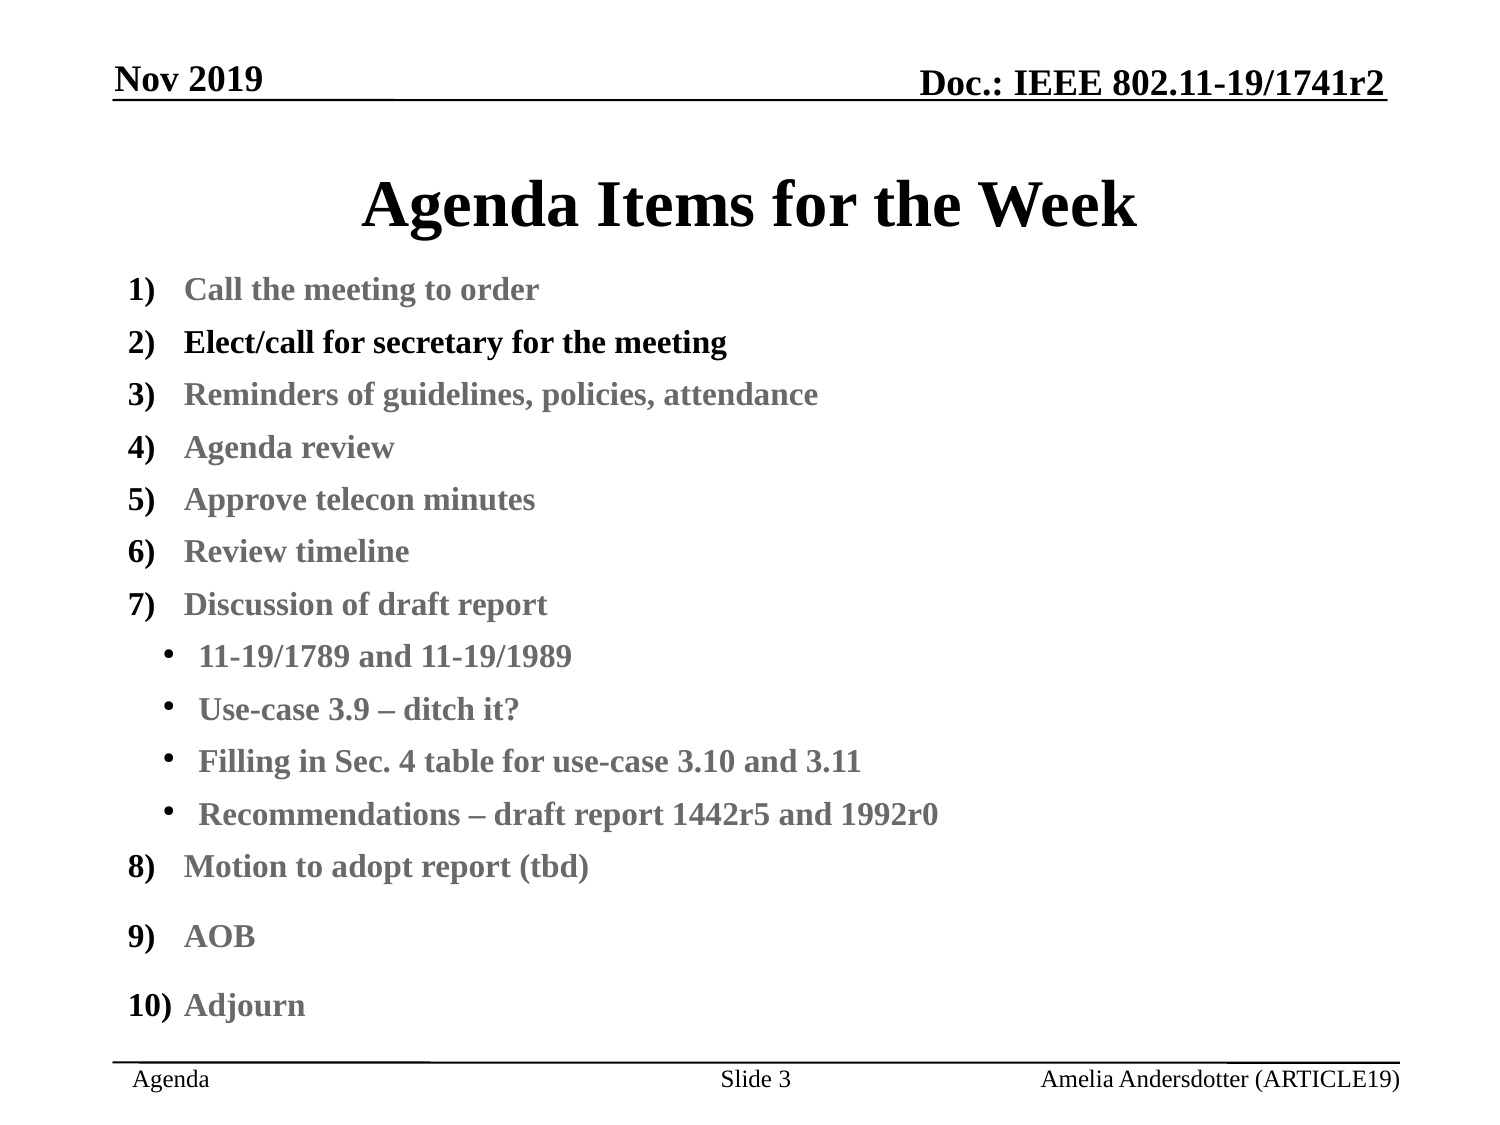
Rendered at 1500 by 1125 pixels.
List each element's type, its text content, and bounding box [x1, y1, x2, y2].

text_box Slide <number> [712, 1062, 799, 1122]
text_box Call the meeting to order Elect/call for secretary for the meeting Reminders of guidelines, policies, attendance Agenda review Approve telecon minutes Review timeline Discussion of draft report 11-19/1789 and 11-19/1989 Use-case 3.9 – ditch it? Filling in Sec. 4 table for use-case 3.10 and 3.11 Recommendations – draft report 1442r5 and 1992r0 Motion to adopt report (tbd) AOB Adjourn [112, 287, 1387, 1040]
text_box Nov 2019 [114, 54, 422, 99]
text_box Amelia Andersdotter (ARTICLE19) [878, 1062, 1401, 1092]
text_box Agenda Items for the Week [112, 112, 1387, 287]
